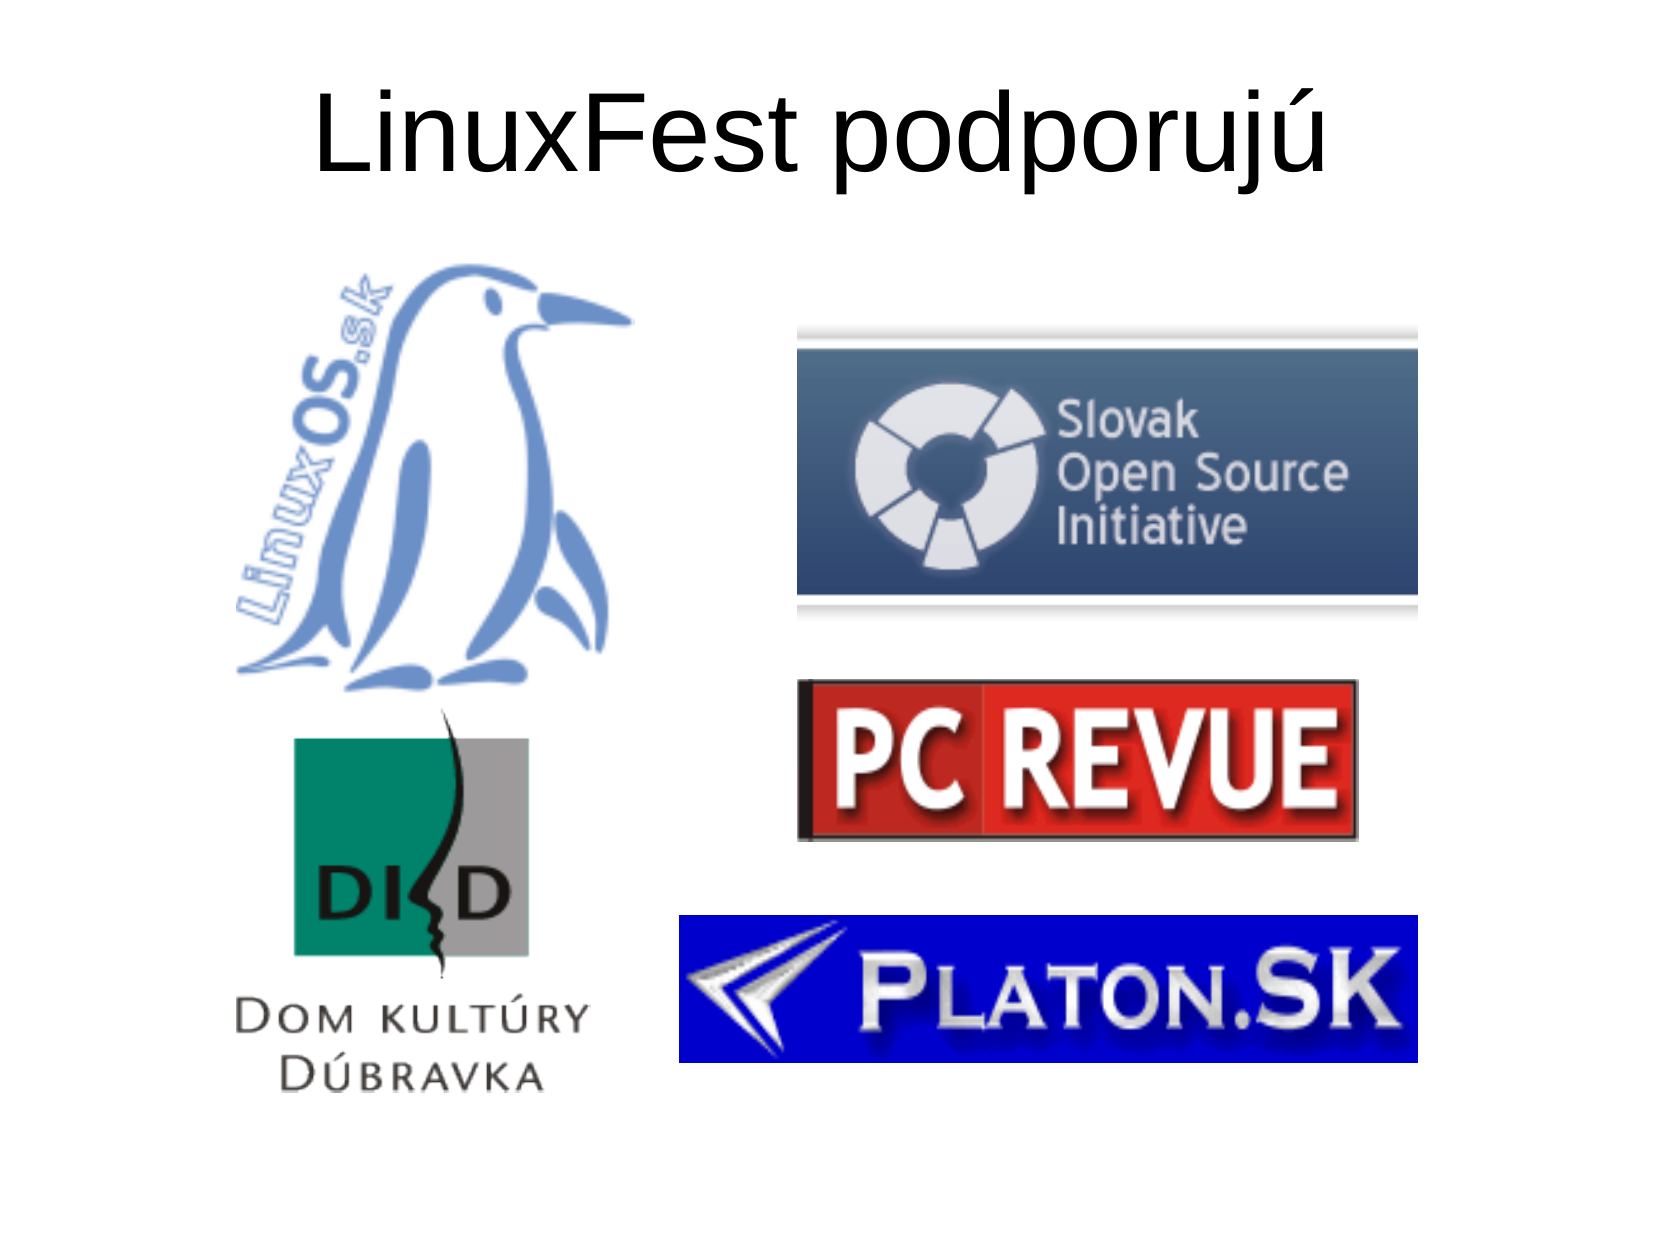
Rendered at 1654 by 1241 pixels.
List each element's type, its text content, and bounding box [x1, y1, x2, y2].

title LinuxFest podporujú [76, 59, 1565, 207]
picture [797, 324, 1418, 621]
picture [797, 679, 1359, 842]
picture [236, 262, 635, 1093]
picture [679, 915, 1418, 1063]
